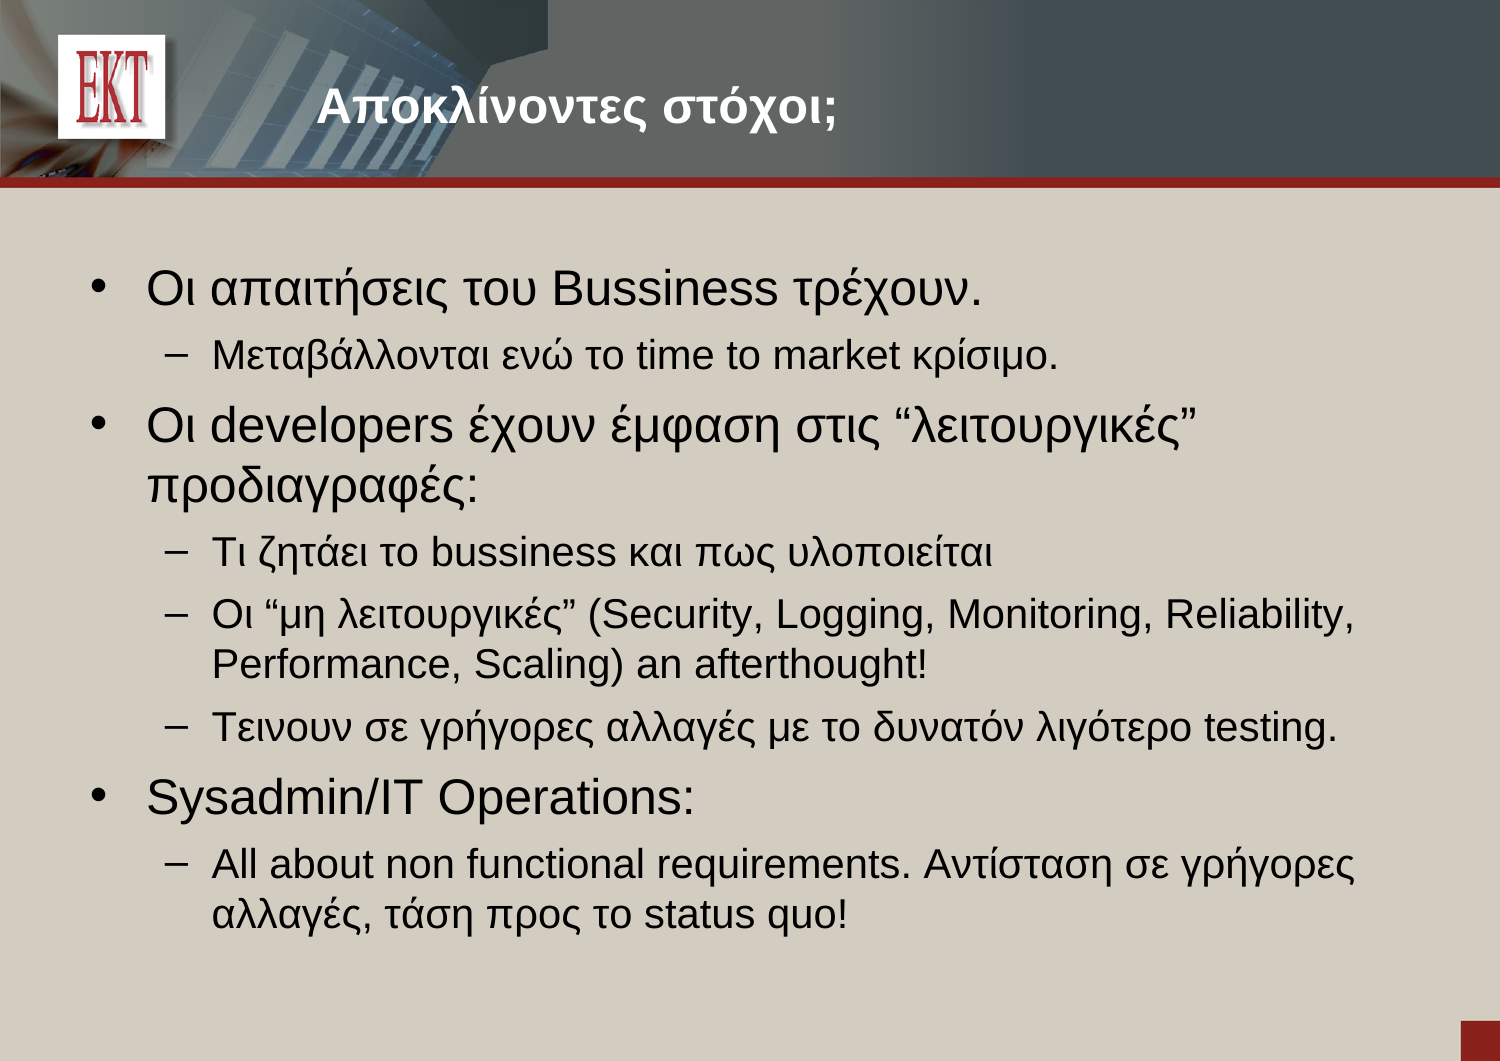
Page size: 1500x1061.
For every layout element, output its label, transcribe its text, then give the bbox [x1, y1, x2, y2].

picture [0, 0, 1500, 1061]
list Οι απαιτήσεις του Bussiness τρέχουν. Μεταβάλλονται ενώ το time to market κρίσιμο. Οι developers έχουν έμφαση στις “λειτουργικές” προδιαγραφές: Τι ζητάει το bussiness και πως υλοποιείται Οι “μη λειτουργικές” (Security, Logging, Monitoring, Reliability, Performance, Scaling) an afterthought! Τεινουν σε γρήγορες αλλαγές με το δυνατόν λιγότερο testing. Sysadmin/IT Operations: All about non functional requirements. Αντίσταση σε γρήγορες αλλαγές, τάση προς το status quo! [75, 247, 1426, 948]
title Αποκλίνοντες στόχοι; [301, 42, 1426, 165]
